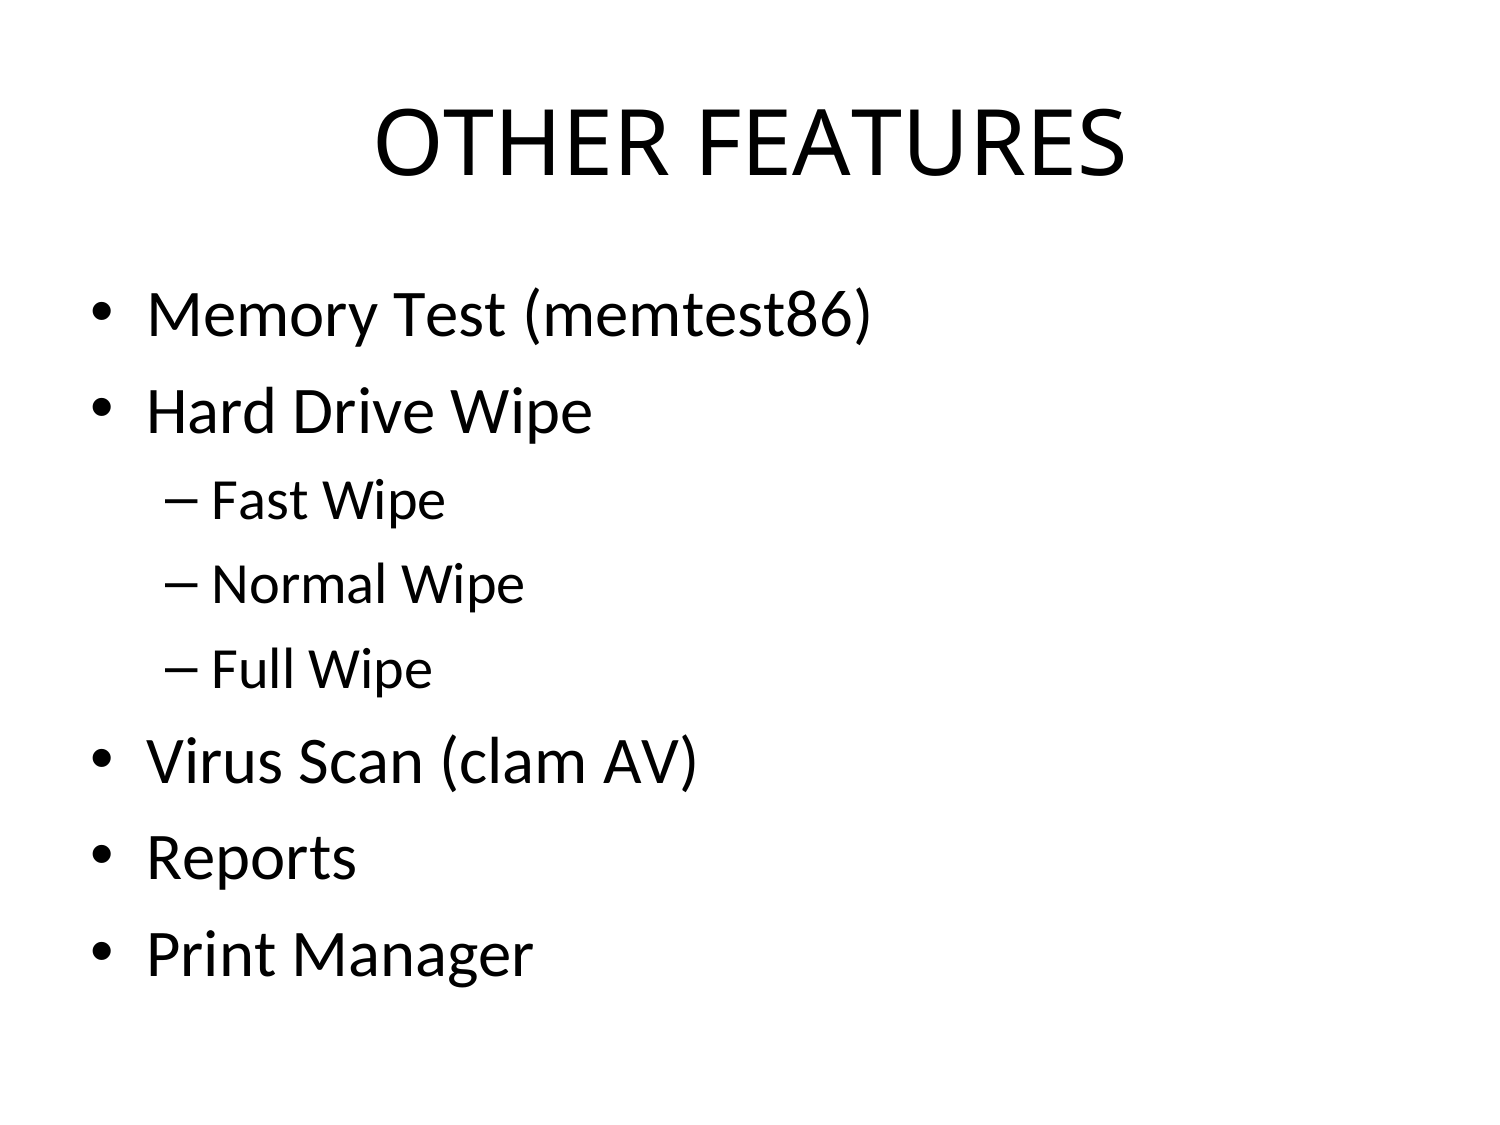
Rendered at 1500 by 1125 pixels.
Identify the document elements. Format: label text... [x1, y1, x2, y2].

list Memory Test (memtest86) Hard Drive Wipe Fast Wipe Normal Wipe Full Wipe Virus Scan (clam AV) Reports Print Manager [75, 262, 1426, 1095]
title OTHER FEATURES [75, 45, 1426, 233]
